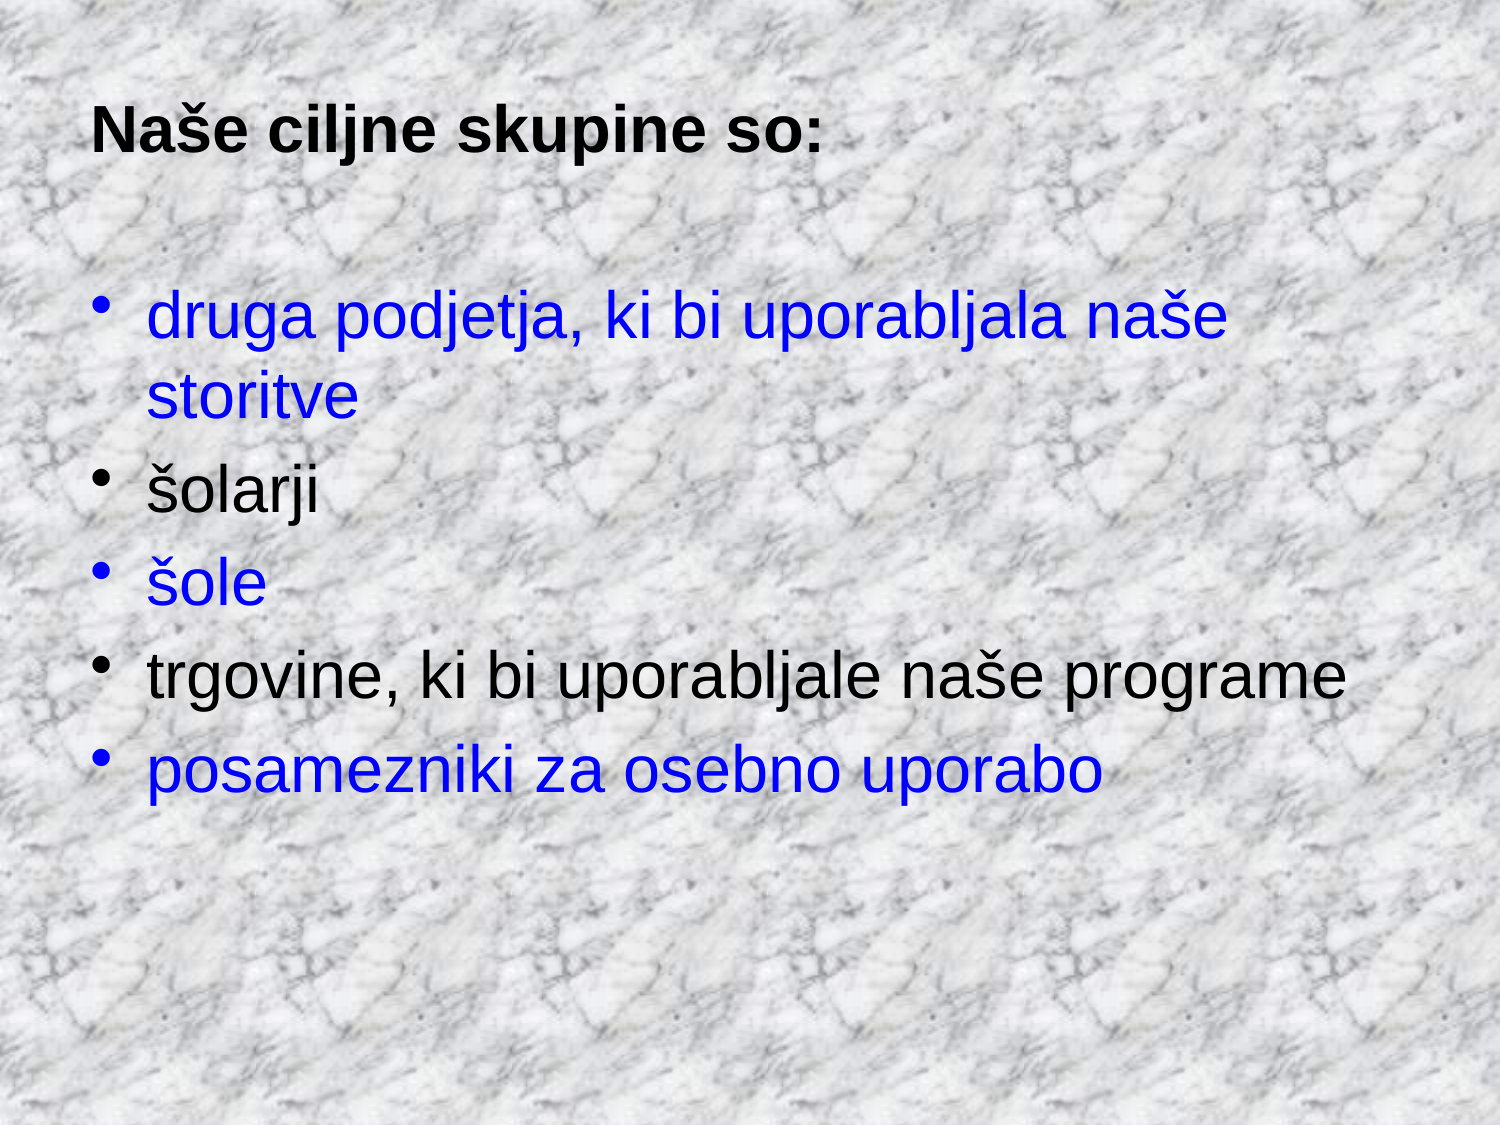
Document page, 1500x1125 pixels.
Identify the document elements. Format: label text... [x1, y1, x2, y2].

picture [0, 0, 1500, 1125]
list Naše ciljne skupine so: druga podjetja, ki bi uporabljala naše storitve šolarji šole trgovine, ki bi uporabljale naše programe posamezniki za osebno uporabo [75, 78, 1425, 1005]
